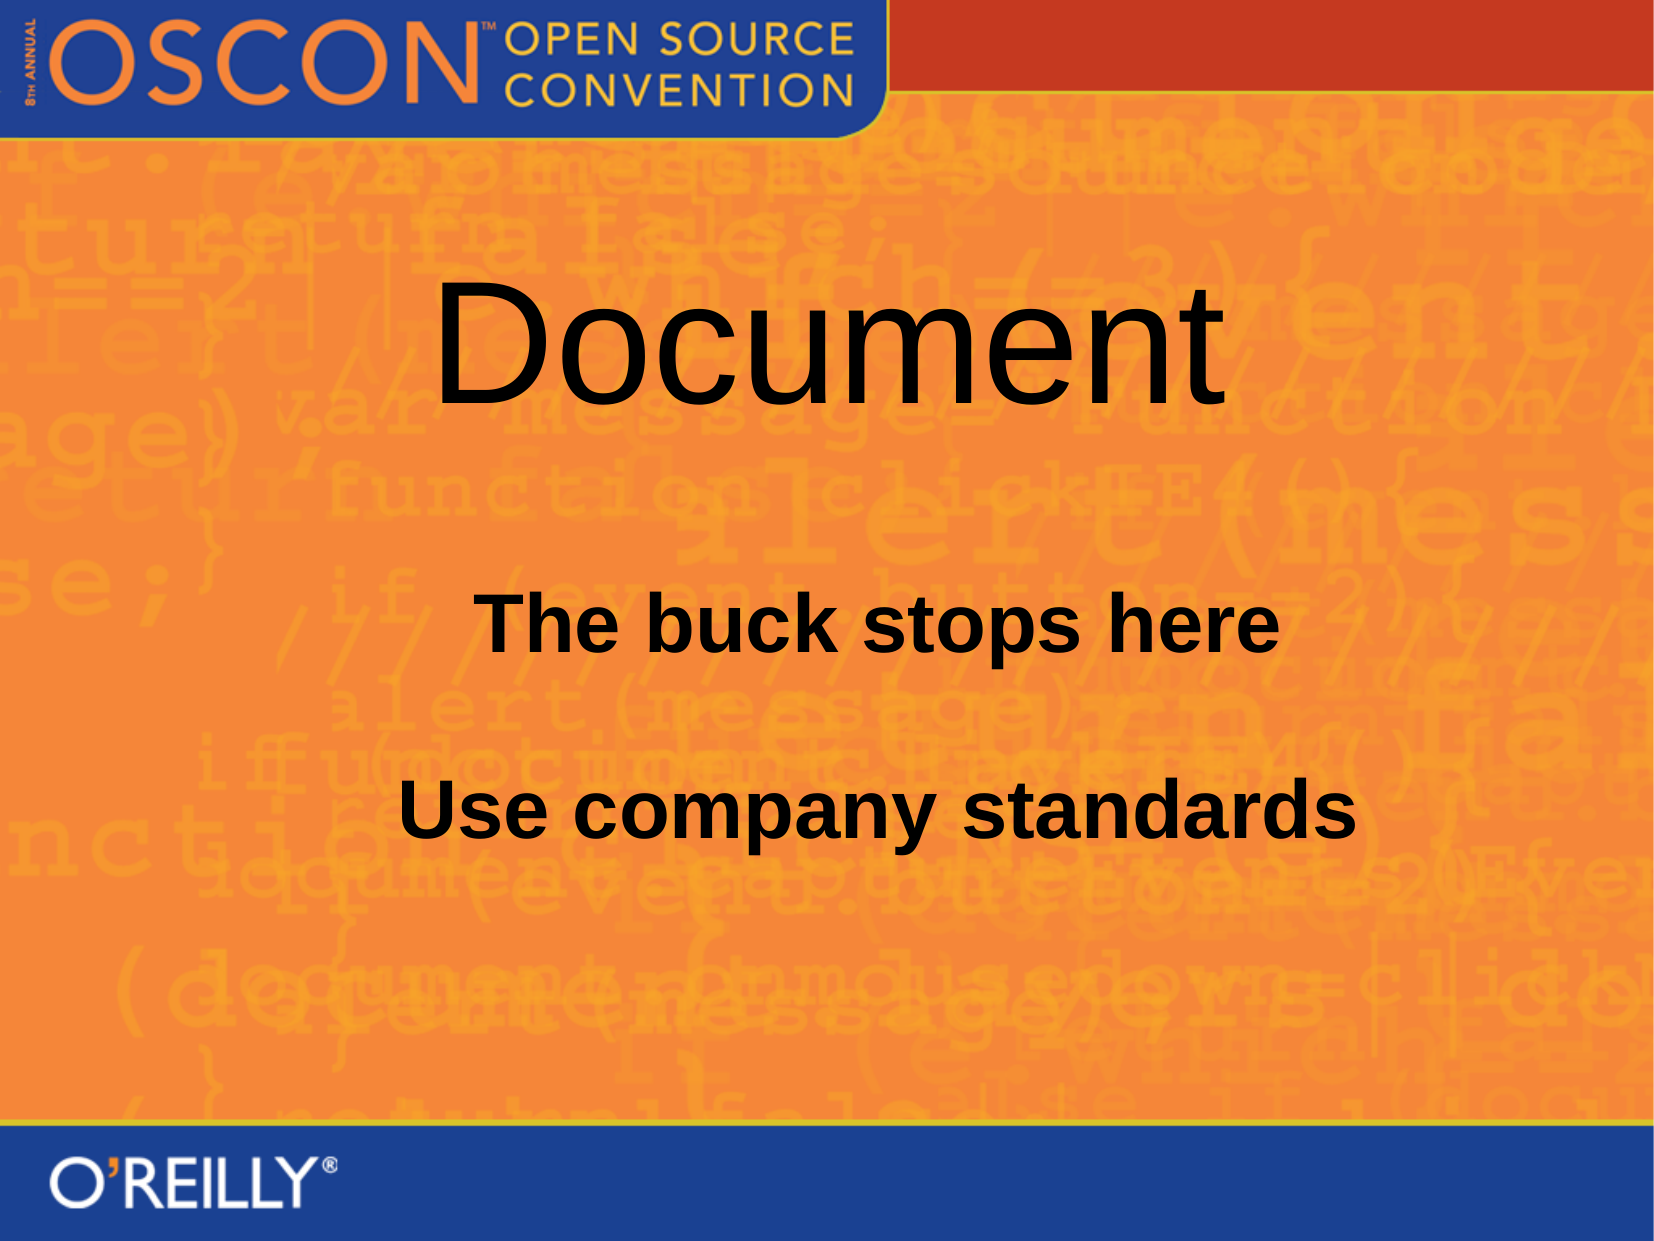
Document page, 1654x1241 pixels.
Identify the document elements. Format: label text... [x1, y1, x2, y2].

picture [0, 0, 1654, 1241]
title Document [121, 230, 1534, 441]
list The buck stops here Use company standards [178, 577, 1570, 1241]
